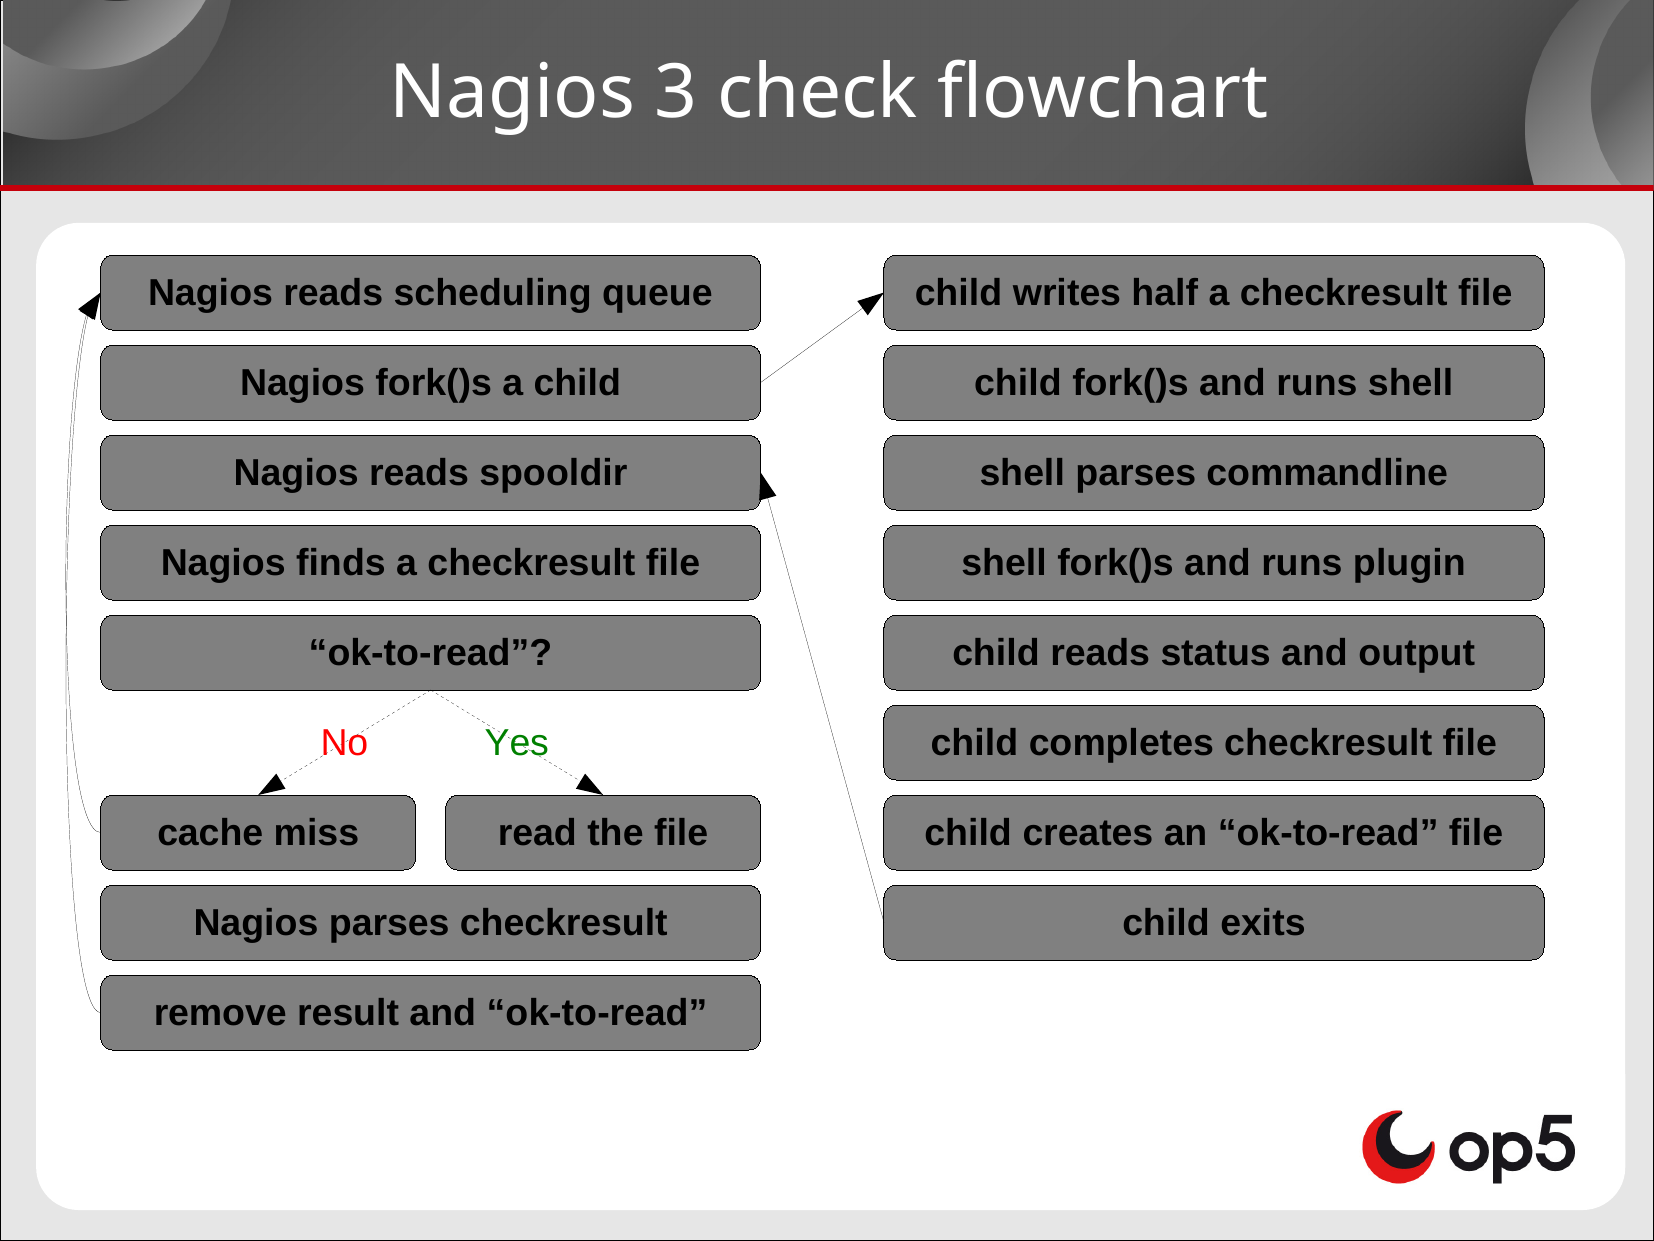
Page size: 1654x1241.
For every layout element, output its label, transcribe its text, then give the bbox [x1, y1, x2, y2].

text_box remove result and “ok-to-read” [100, 975, 761, 1051]
picture [3, 0, 1654, 185]
text_box Nagios reads spooldir [100, 435, 761, 511]
text_box child writes half a checkresult file [883, 255, 1545, 331]
text_box Nagios parses checkresult [100, 885, 761, 961]
text_box Nagios reads scheduling queue [100, 255, 761, 331]
text_box child exits [883, 885, 1545, 961]
text_box child reads status and output [883, 615, 1545, 691]
title Nagios 3 check flowchart [88, 0, 1571, 175]
text_box child completes checkresult file [883, 705, 1545, 781]
text_box Nagios fork()s a child [100, 345, 761, 421]
text_box shell fork()s and runs plugin [883, 525, 1545, 601]
text_box child fork()s and runs shell [883, 345, 1545, 421]
text_box read the file [445, 795, 761, 871]
text_box Nagios finds a checkresult file [100, 525, 761, 601]
text_box cache miss [100, 795, 416, 871]
text_box child creates an “ok-to-read” file [883, 795, 1545, 871]
text_box shell parses commandline [883, 435, 1545, 511]
text_box “ok-to-read”? [100, 615, 761, 691]
picture [1350, 1103, 1587, 1191]
